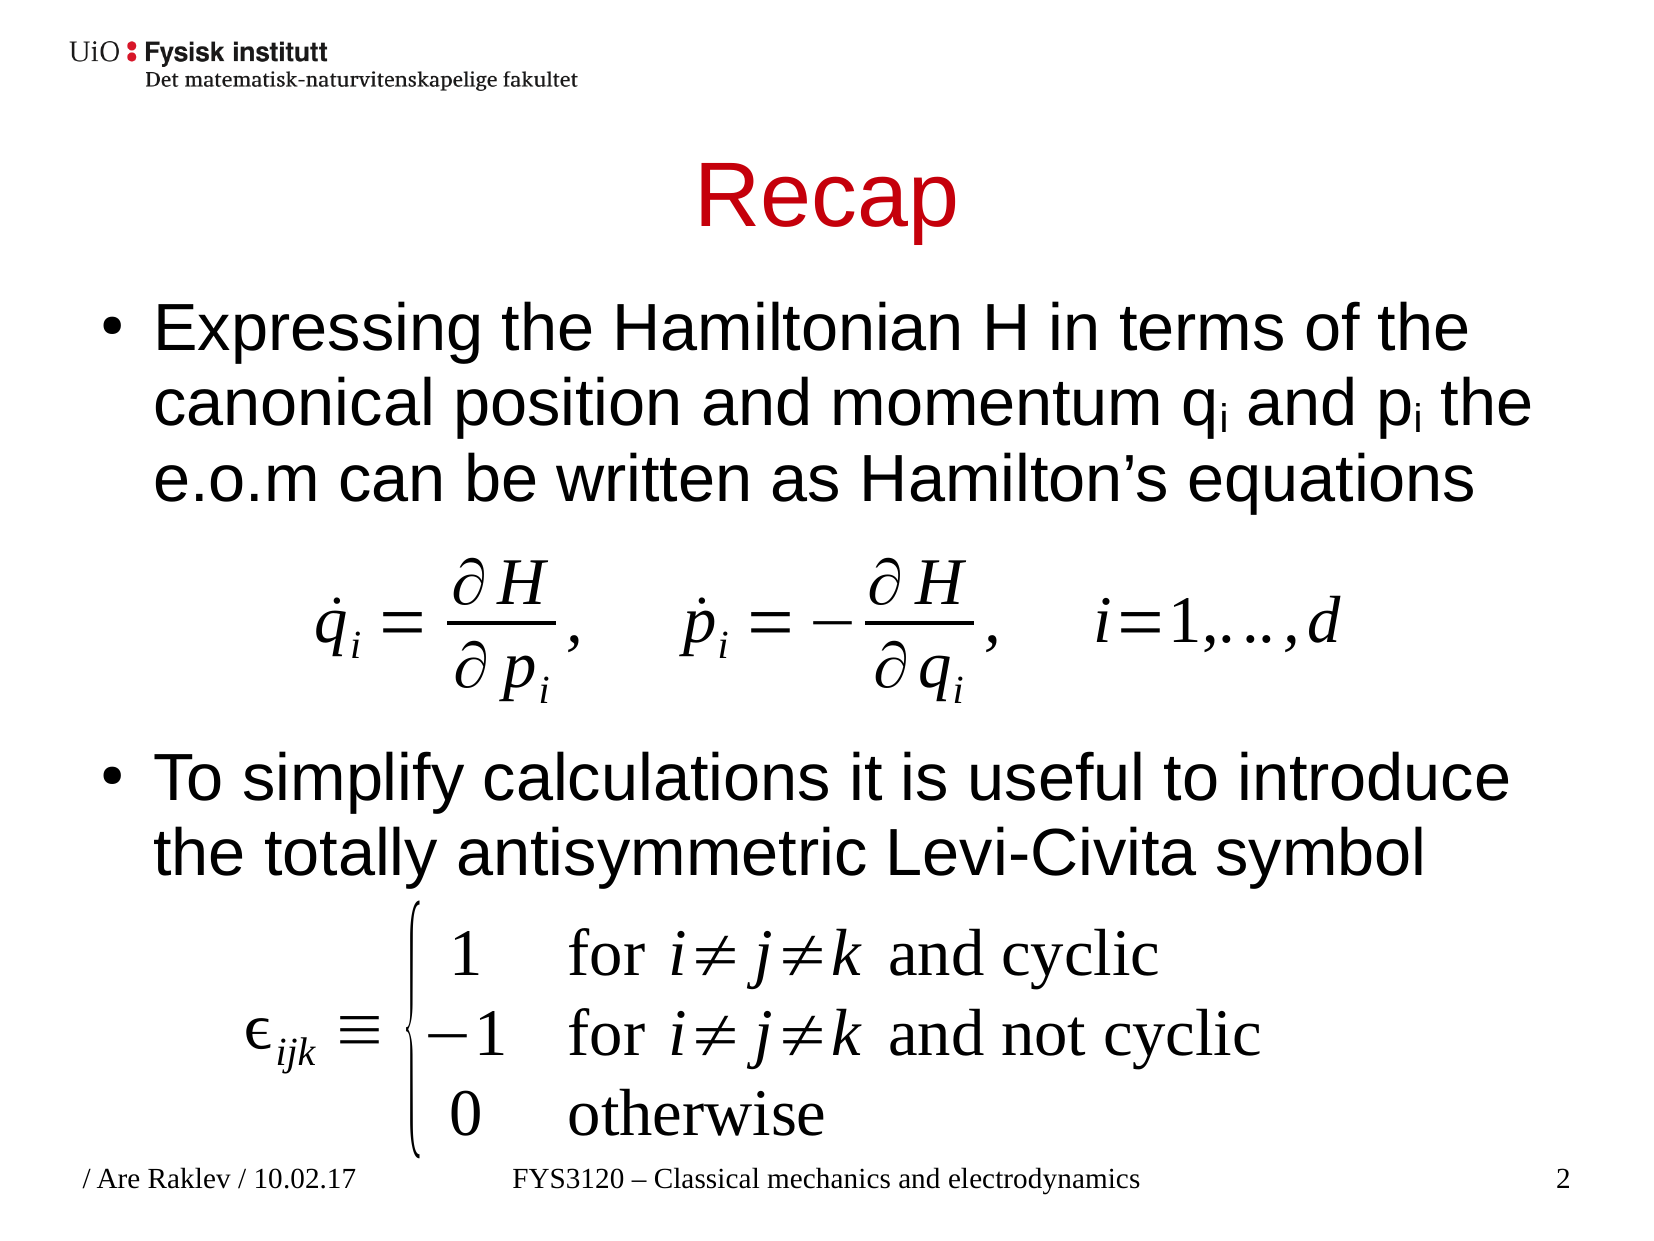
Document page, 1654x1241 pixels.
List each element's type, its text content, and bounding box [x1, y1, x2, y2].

chart [307, 544, 1351, 713]
list Expressing the Hamiltonian H in terms of the canonical position and momentum qi and pi the e.o.m can be written as Hamilton’s equations To simplify calculations it is useful to introduce the totally antisymmetric Levi-Civita symbol [82, 290, 1571, 1147]
chart [238, 897, 1274, 1162]
title Recap [82, 90, 1571, 290]
picture [68, 37, 581, 93]
